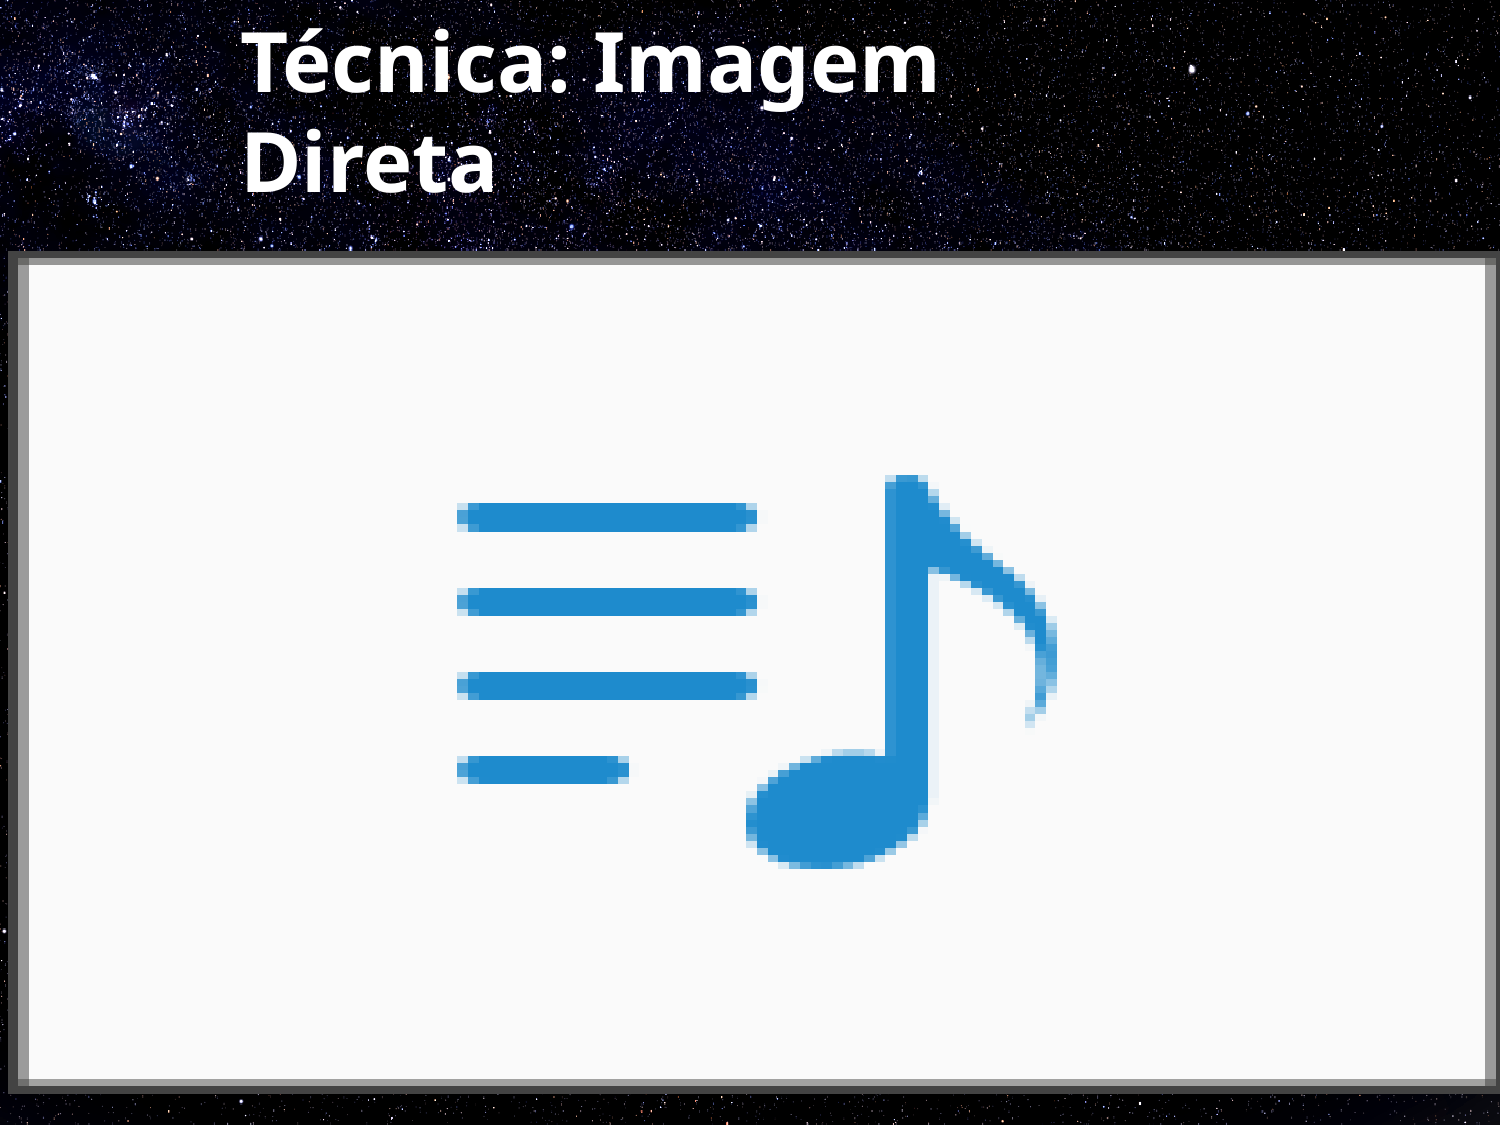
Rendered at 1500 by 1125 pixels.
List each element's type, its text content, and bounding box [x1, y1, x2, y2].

picture [0, 0, 1500, 1125]
title Técnica: Imagem Direta [225, 0, 1229, 230]
text_box [7, 250, 1500, 1095]
